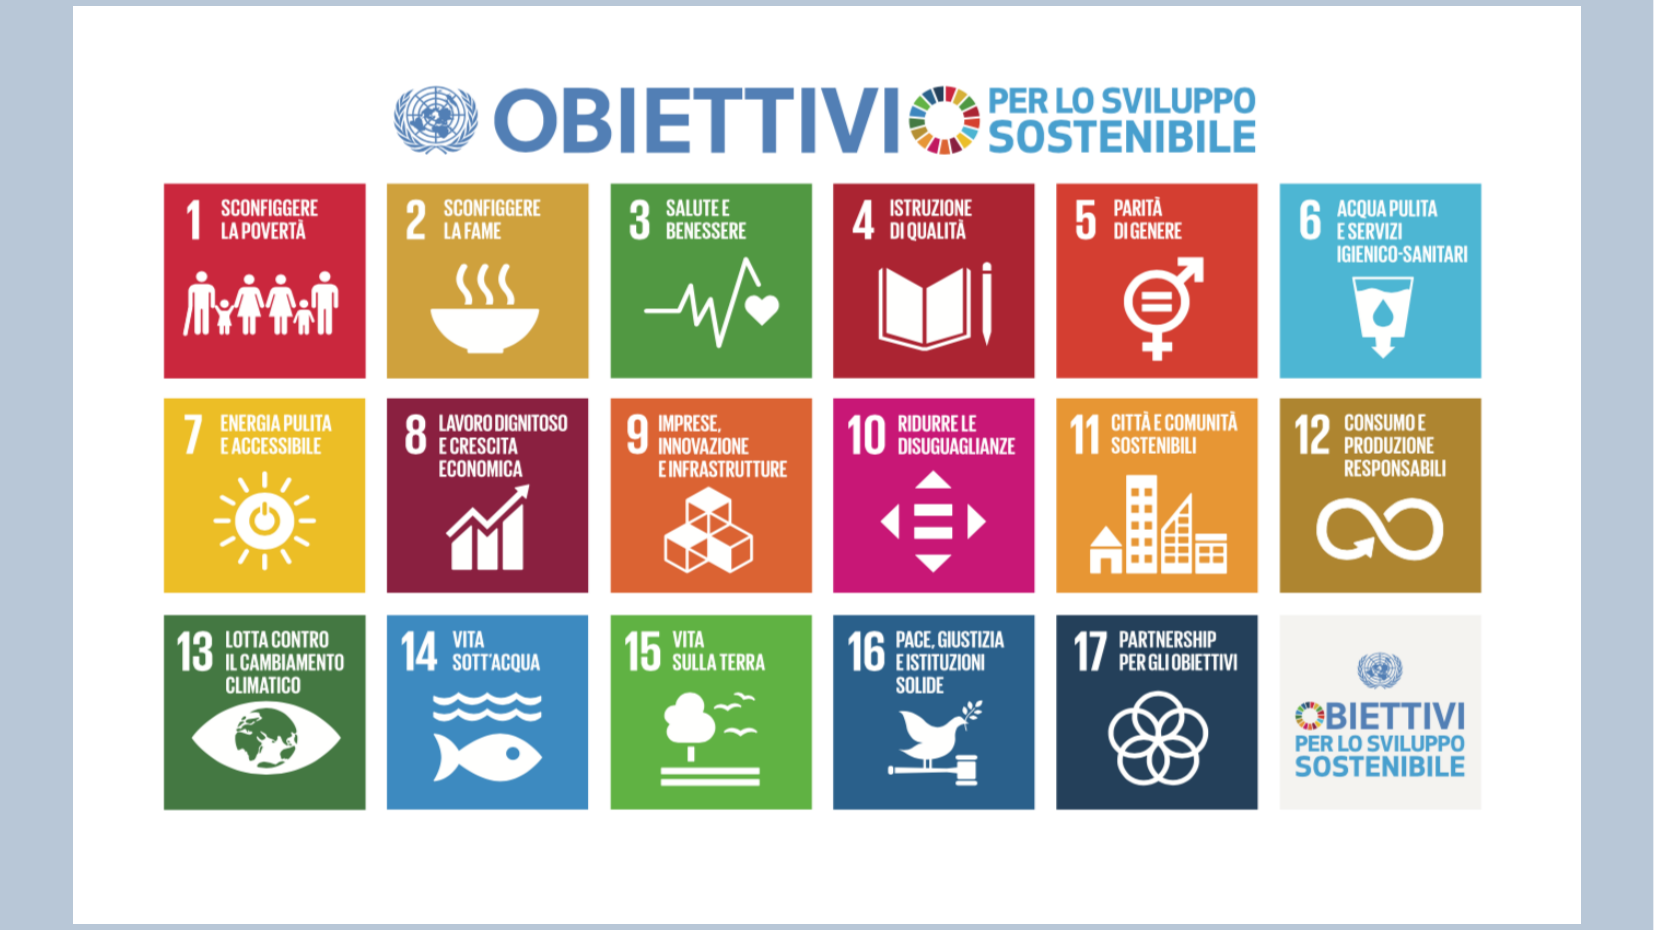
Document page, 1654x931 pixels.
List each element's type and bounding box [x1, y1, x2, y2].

picture [73, 6, 1581, 924]
